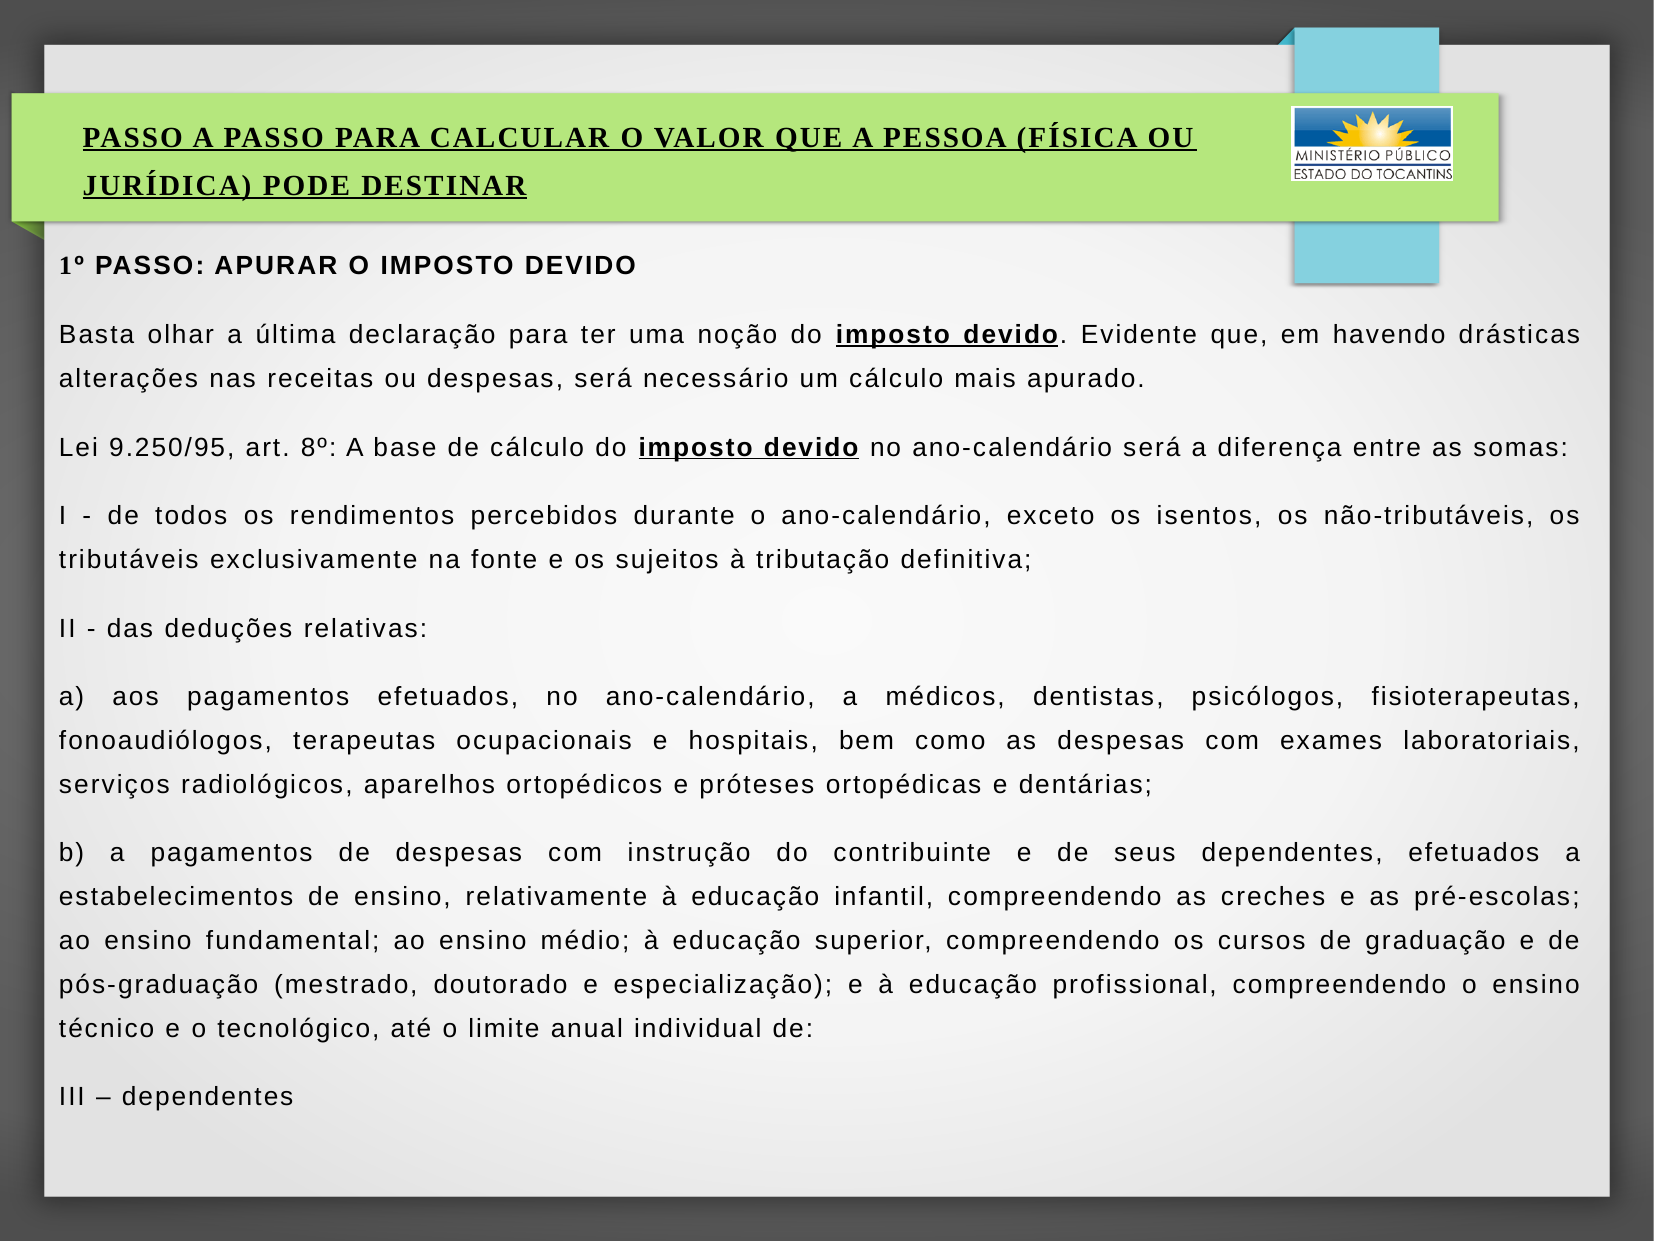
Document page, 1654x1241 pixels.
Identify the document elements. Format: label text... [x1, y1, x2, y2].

list 1º PASSO: APURAR O IMPOSTO DEVIDO Basta olhar a última declaração para ter uma noção do imposto devido. Evidente que, em havendo drásticas alterações nas receitas ou despesas, será necessário um cálculo mais apurado. Lei 9.250/95, art. 8º: A base de cálculo do imposto devido no ano-calendário será a diferença entre as somas: I - de todos os rendimentos percebidos durante o ano-calendário, exceto os isentos, os não-tributáveis, os tributáveis exclusivamente na fonte e os sujeitos à tributação definitiva; II - das deduções relativas: a) aos pagamentos efetuados, no ano-calendário, a médicos, dentistas, psicólogos, fisioterapeutas, fonoaudiólogos, terapeutas ocupacionais e hospitais, bem como as despesas com exames laboratoriais, serviços radiológicos, aparelhos ortopédicos e próteses ortopédicas e dentárias; b) a pagamentos de despesas com instrução do contribuinte e de seus dependentes, efetuados a estabelecimentos de ensino, relativamente à educação infantil, compreendendo as creches e as pré-escolas; ao ensino fundamental; ao ensino médio; à educação superior, compreendendo os cursos de graduação e de pós-graduação (mestrado, doutorado e especialização); e à educação profissional, compreendendo o ensino técnico e o tecnológico, até o limite anual individual de: III – dependentes [59, 236, 1583, 1158]
title PASSO A PASSO PARA CALCULAR O VALOR QUE A PESSOA (FÍSICA OU JURÍDICA) PODE DESTINAR [82, 94, 1264, 213]
picture [0, 0, 1654, 1241]
